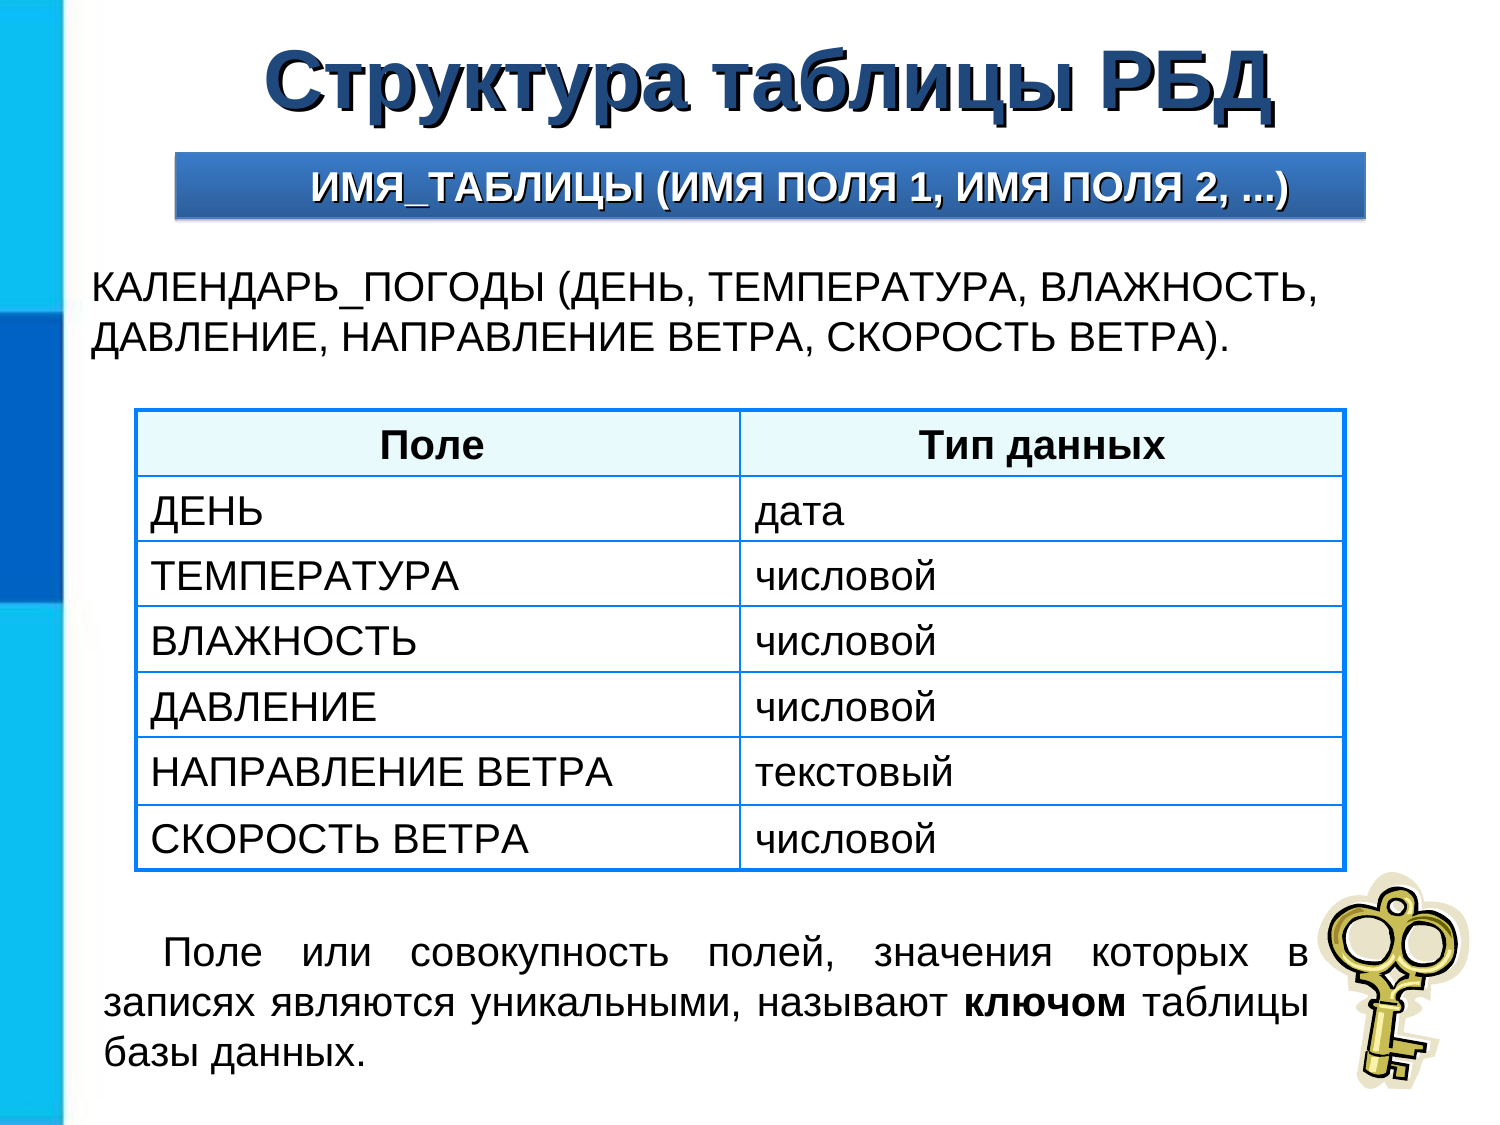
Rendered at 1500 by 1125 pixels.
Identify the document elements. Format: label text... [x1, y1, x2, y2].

table_cell СКОРОСТЬ ВЕТРА [138, 806, 739, 868]
table_cell дата [741, 477, 1342, 540]
table_cell числовой [741, 607, 1342, 671]
table_cell ВЛАЖНОСТЬ [138, 607, 739, 671]
table_cell текстовый [741, 738, 1342, 804]
table_cell НАПРАВЛЕНИЕ ВЕТРА [138, 738, 739, 804]
text_box Поле или совокупность полей, значения которых в записях являются уникальными, называют ключом таблицы базы данных. [88, 916, 1325, 1083]
text_box КАЛЕНДАРЬ_ПОГОДЫ (ДЕНЬ, ТЕМПЕРАТУРА, ВЛАЖНОСТЬ, ДАВЛЕНИЕ, НАПРАВЛЕНИЕ ВЕТРА, СКОРОСТЬ ВЕТРА). [76, 251, 1459, 368]
text_box Структура таблицы РБД [112, 30, 1425, 138]
table_header Поле [138, 412, 739, 475]
table_cell ДЕНЬ [138, 477, 739, 540]
table_cell числовой [741, 806, 1342, 868]
table_cell числовой [741, 673, 1342, 736]
table_cell ТЕМПЕРАТУРА [138, 542, 739, 605]
table_cell ДАВЛЕНИЕ [138, 673, 739, 736]
text_box ИМЯ_ТАБЛИЦЫ (ИМЯ ПОЛЯ 1, ИМЯ ПОЛЯ 2, ...) [175, 152, 1366, 218]
table_header Тип данных [741, 412, 1342, 475]
table_cell числовой [741, 542, 1342, 605]
picture [0, 0, 1500, 1125]
